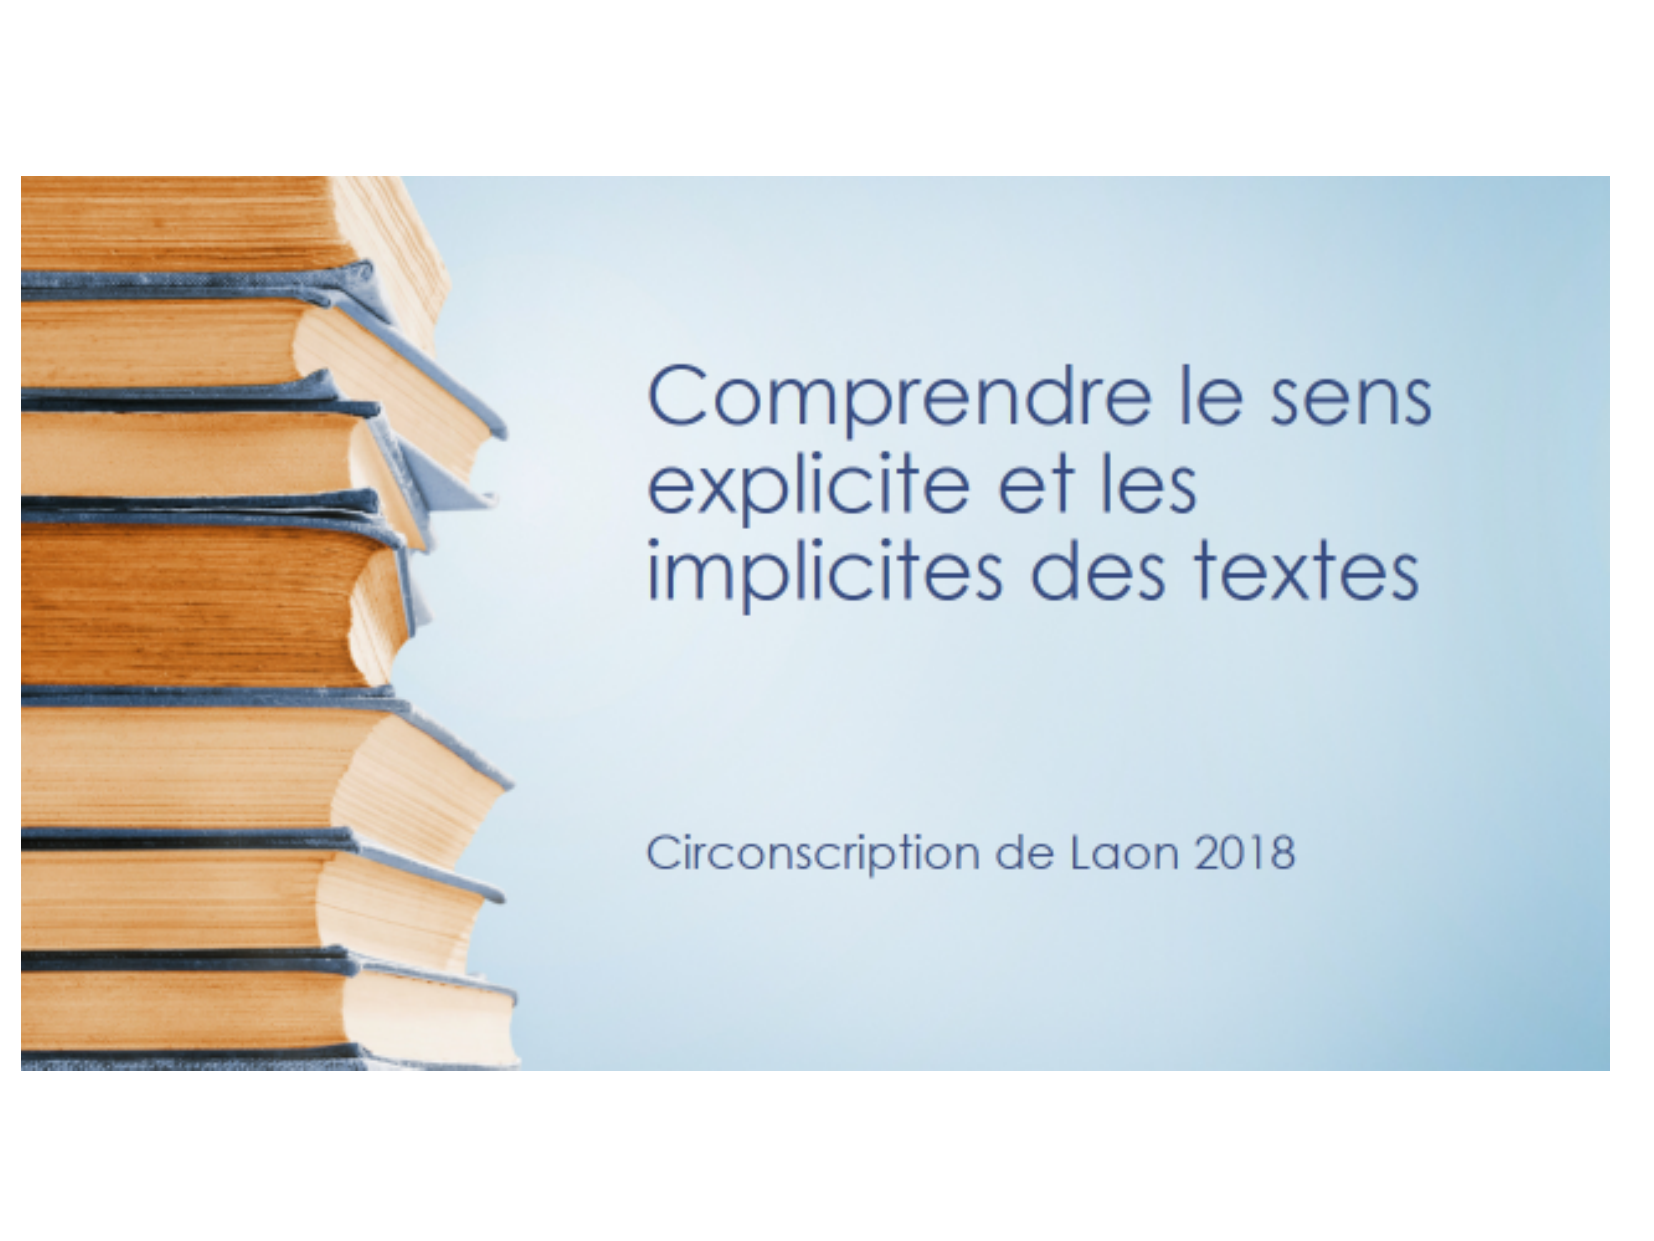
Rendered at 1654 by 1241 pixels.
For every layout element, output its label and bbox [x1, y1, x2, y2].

picture [21, 177, 1610, 1071]
